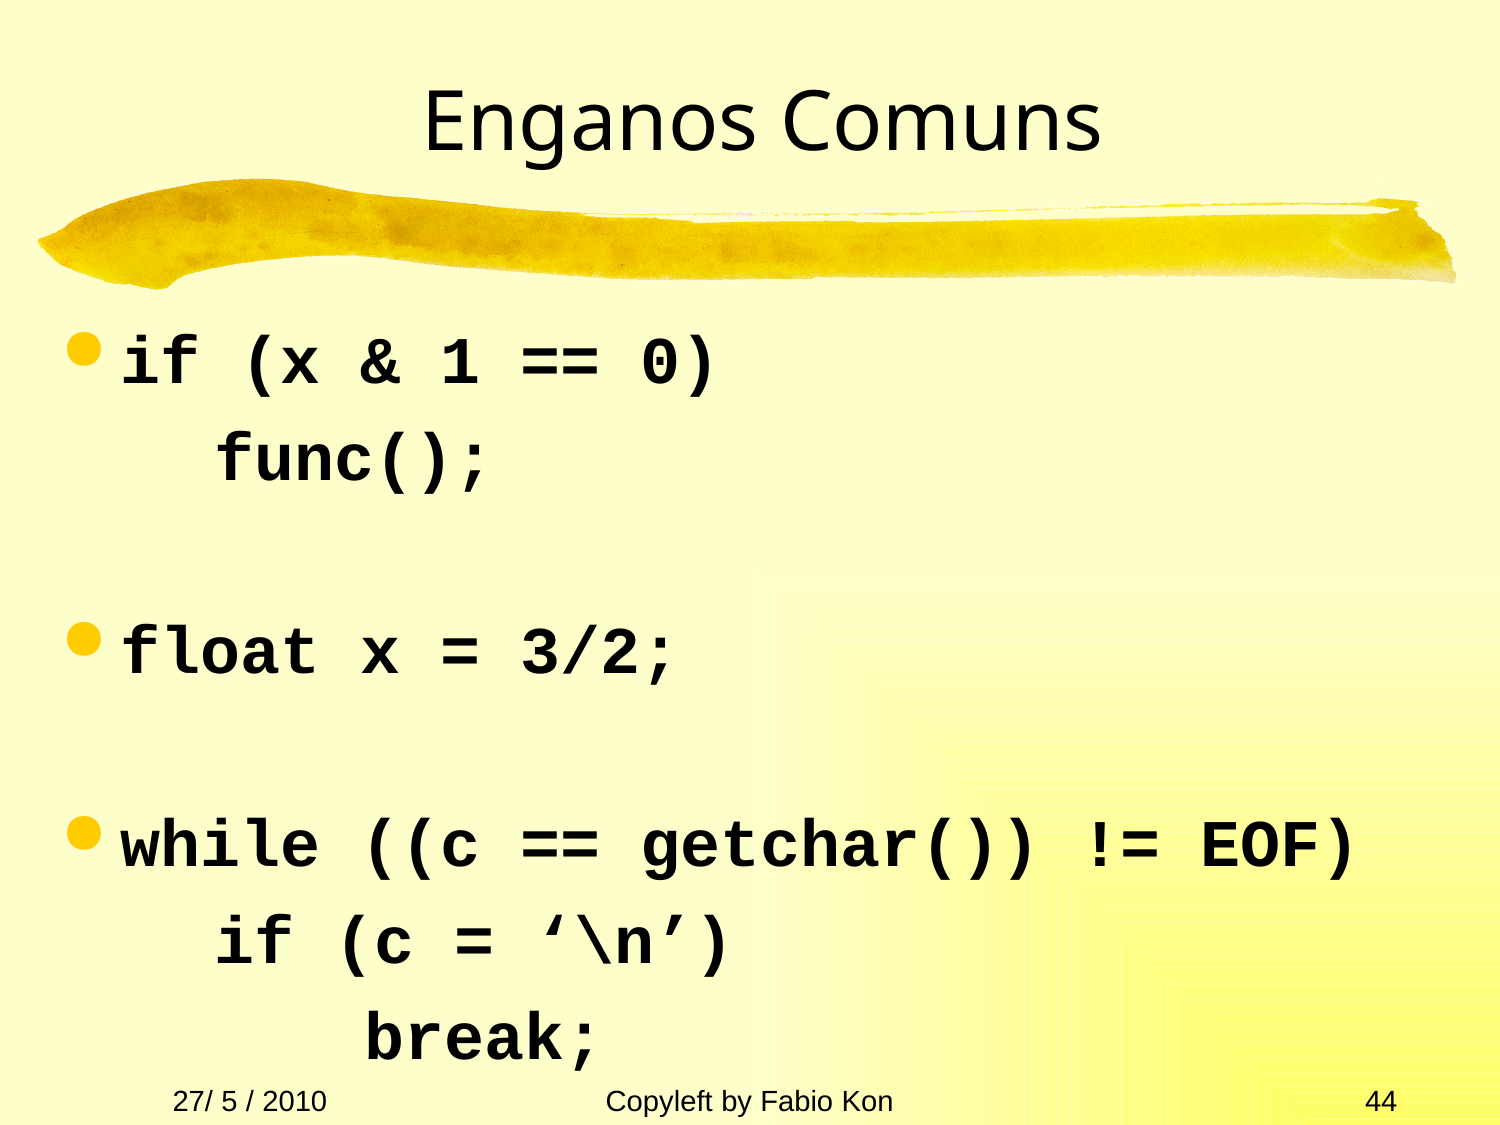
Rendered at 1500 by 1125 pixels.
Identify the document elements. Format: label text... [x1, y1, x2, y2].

title Enganos Comuns [125, 12, 1401, 175]
list if (x & 1 == 0) func(); float x = 3/2; while ((c == getchar()) != EOF) if (c = ‘\n’) break; [50, 309, 1417, 1082]
picture [24, 174, 1463, 297]
